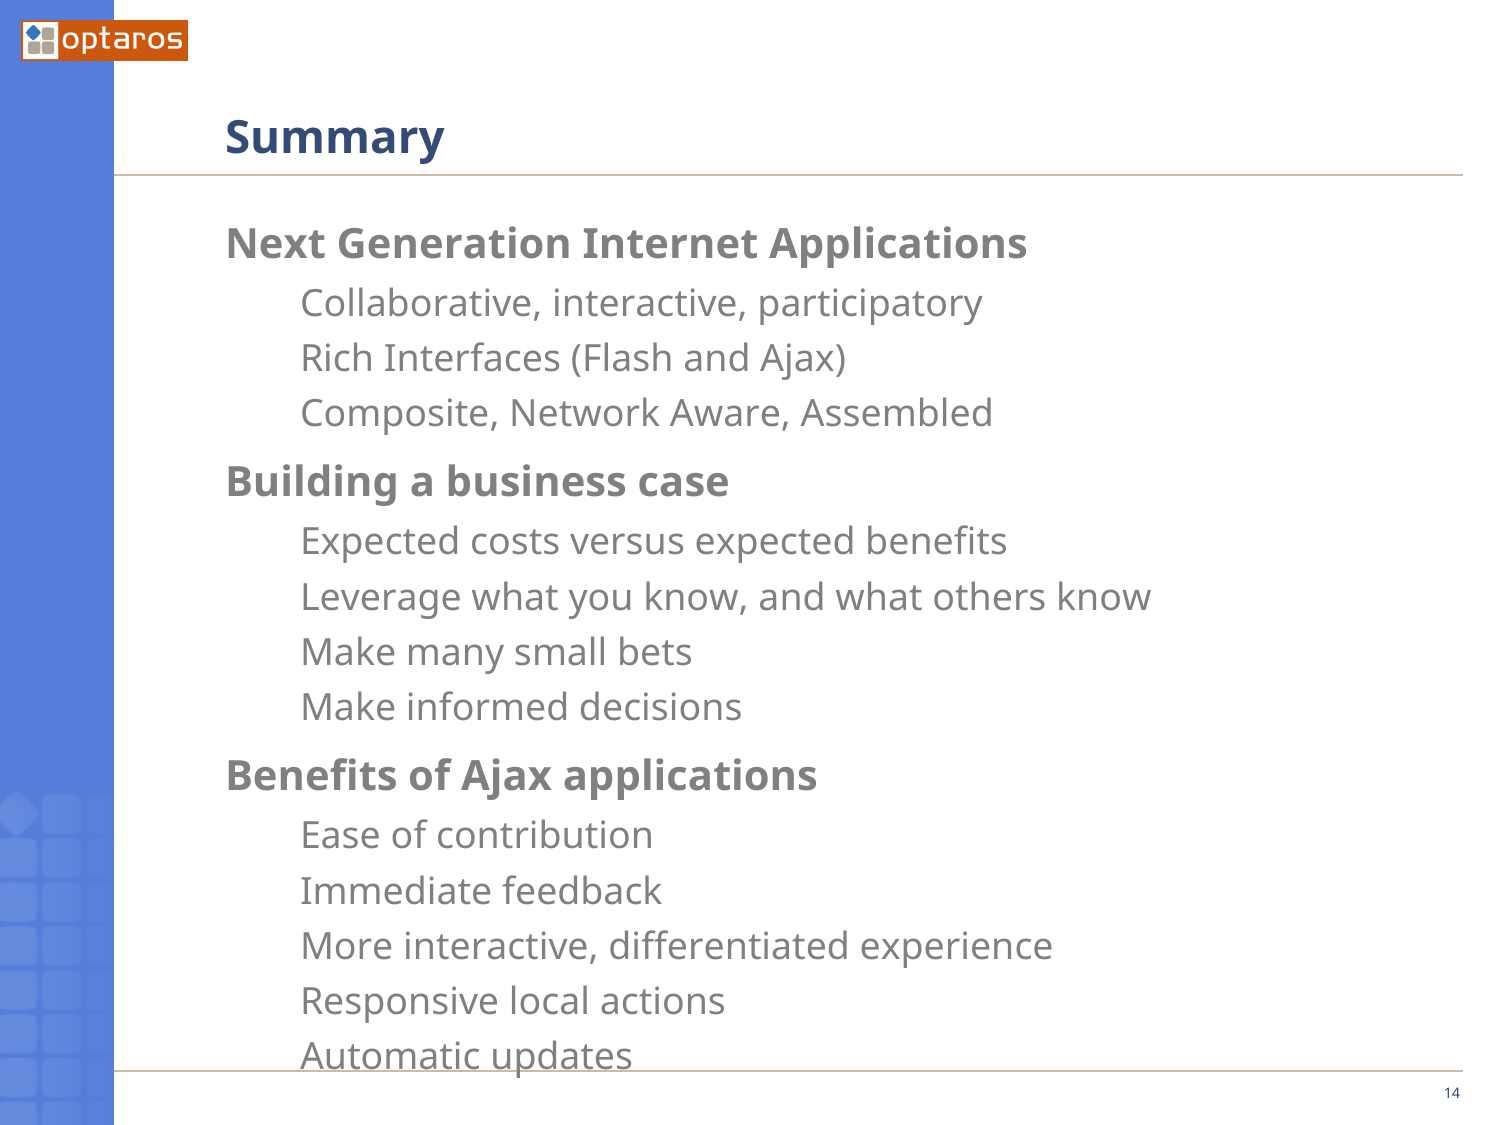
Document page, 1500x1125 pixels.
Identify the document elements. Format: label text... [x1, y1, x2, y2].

title Summary [224, 37, 1463, 175]
picture [0, 0, 188, 1125]
list Next Generation Internet Applications Collaborative, interactive, participatory Rich Interfaces (Flash and Ajax) Composite, Network Aware, Assembled Building a business case Expected costs versus expected benefits Leverage what you know, and what others know Make many small bets Make informed decisions Benefits of Ajax applications Ease of contribution Immediate feedback More interactive, differentiated experience Responsive local actions Automatic updates [225, 199, 1461, 1051]
